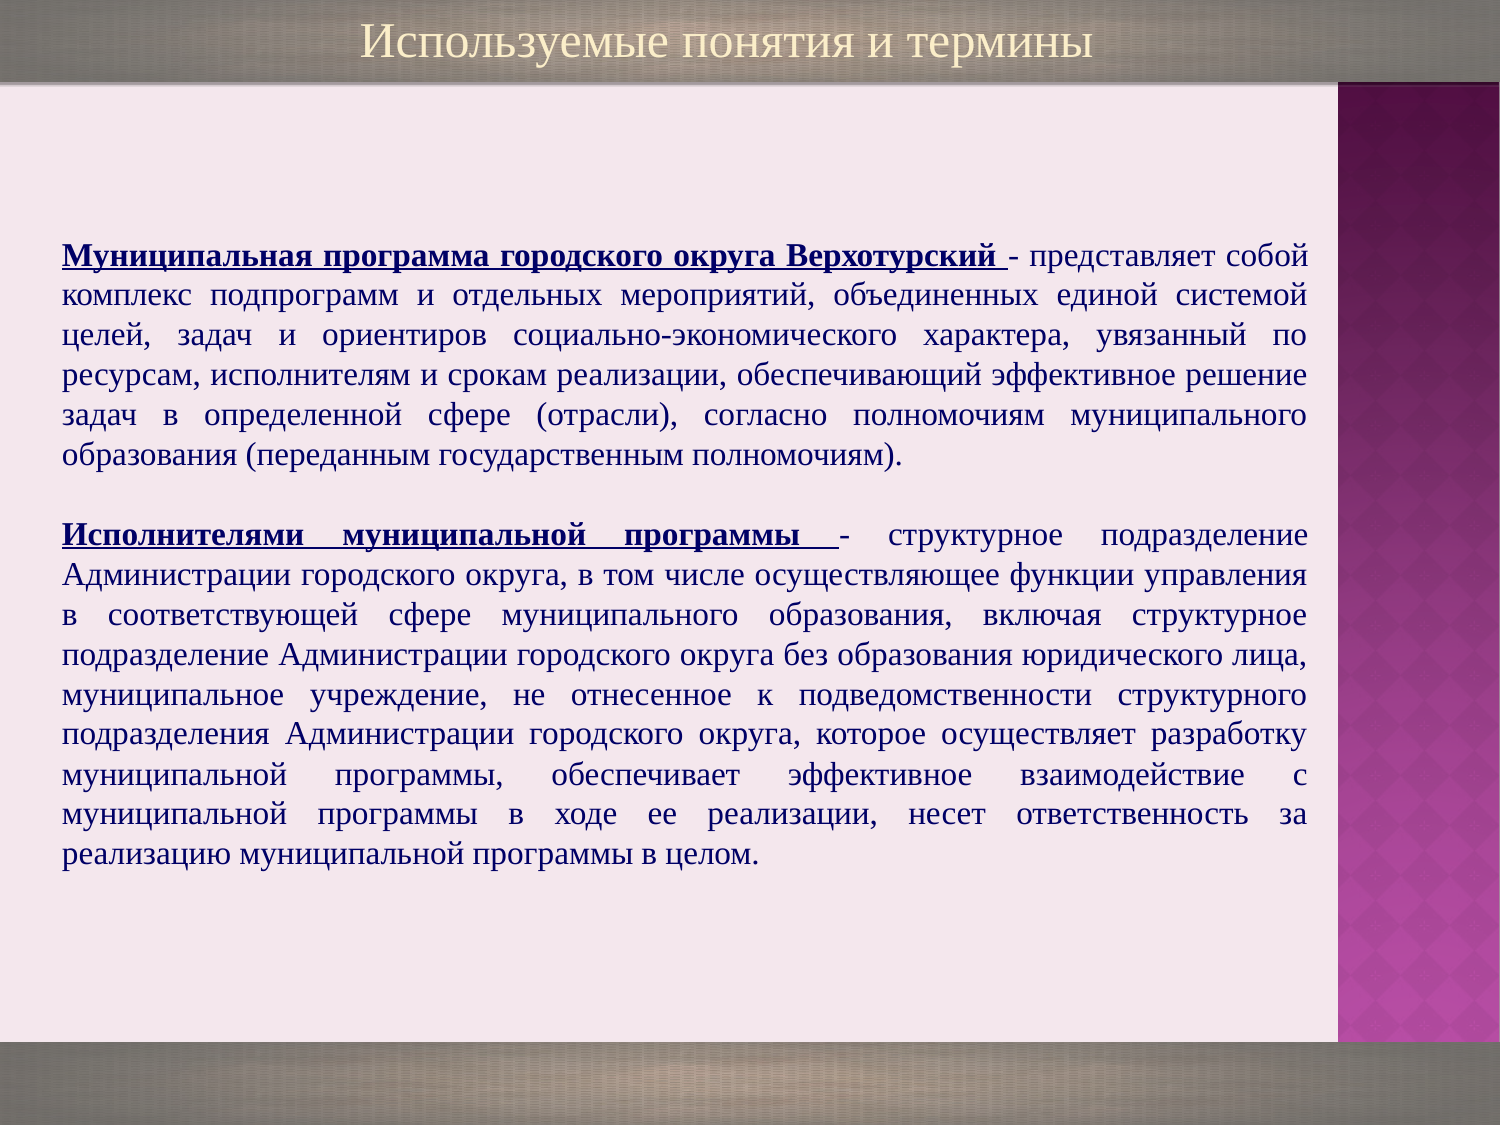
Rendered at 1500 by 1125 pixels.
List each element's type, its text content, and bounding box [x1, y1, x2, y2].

picture [0, 1042, 1500, 1125]
text_box Муниципальная программа городского округа Верхотурский - представляет собой комплекс подпрограмм и отдельных мероприятий, объединенных единой системой целей, задач и ориентиров социально-экономического характера, увязанный по ресурсам, исполнителям и срокам реализации, обеспечивающий эффективное решение задач в определенной сфере (отрасли), согласно полномочиям муниципального образования (переданным государственным полномочиям). Исполнителями муниципальной программы - структурное подразделение Администрации городского округа, в том числе осуществляющее функции управления в соответствующей сфере муниципального образования, включая структурное подразделение Администрации городского округа без образования юридического лица, муниципальное учреждение, не отнесенное к подведомственности структурного подразделения Администрации городского округа, которое осуществляет разработку муниципальной программы, обеспечивает эффективное взаимодействие с муниципальной программы в ходе ее реализации, несет ответственность за реализацию муниципальной программы в целом. [47, 105, 1324, 919]
text_box Используемые понятия и термины [59, 0, 1395, 70]
picture [0, 0, 1500, 83]
